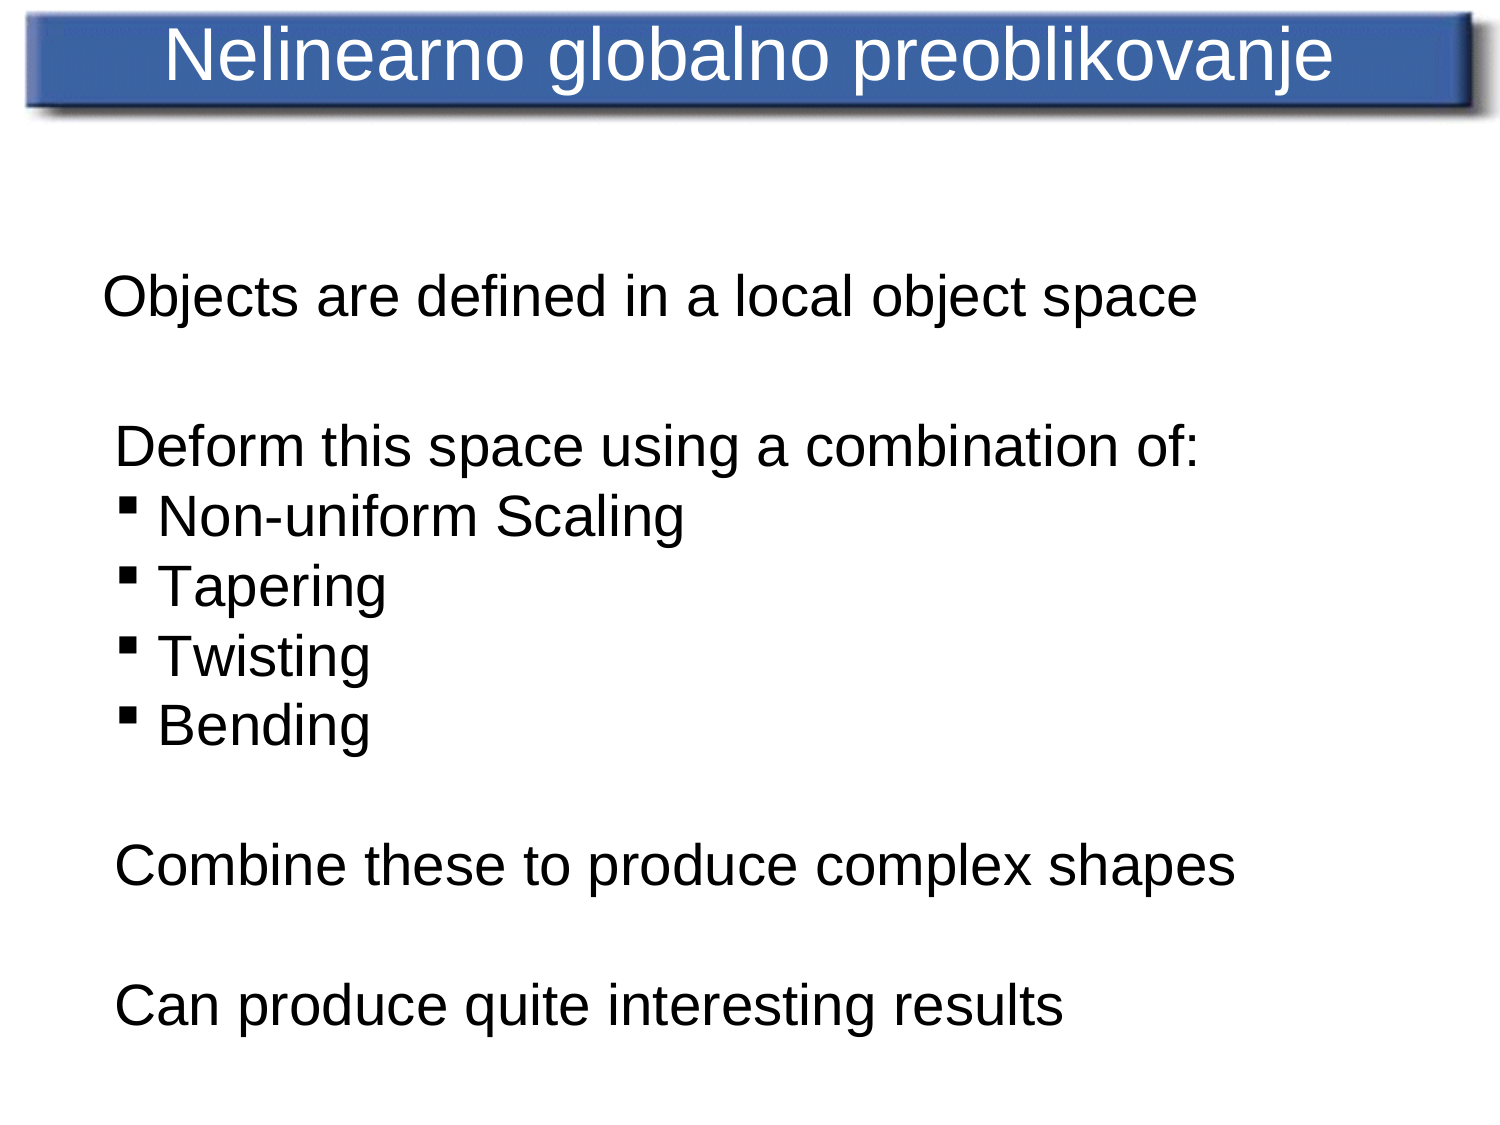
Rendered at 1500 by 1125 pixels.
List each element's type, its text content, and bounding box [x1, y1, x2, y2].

text_box Deform this space using a combination of: Non-uniform Scaling Tapering Twisting Bending Combine these to produce complex shapes Can produce quite interesting results [99, 399, 1468, 1046]
title Nelinearno globalno preoblikovanje [75, 0, 1426, 103]
picture [24, 9, 1500, 125]
text_box Objects are defined in a local object space [87, 249, 1456, 336]
